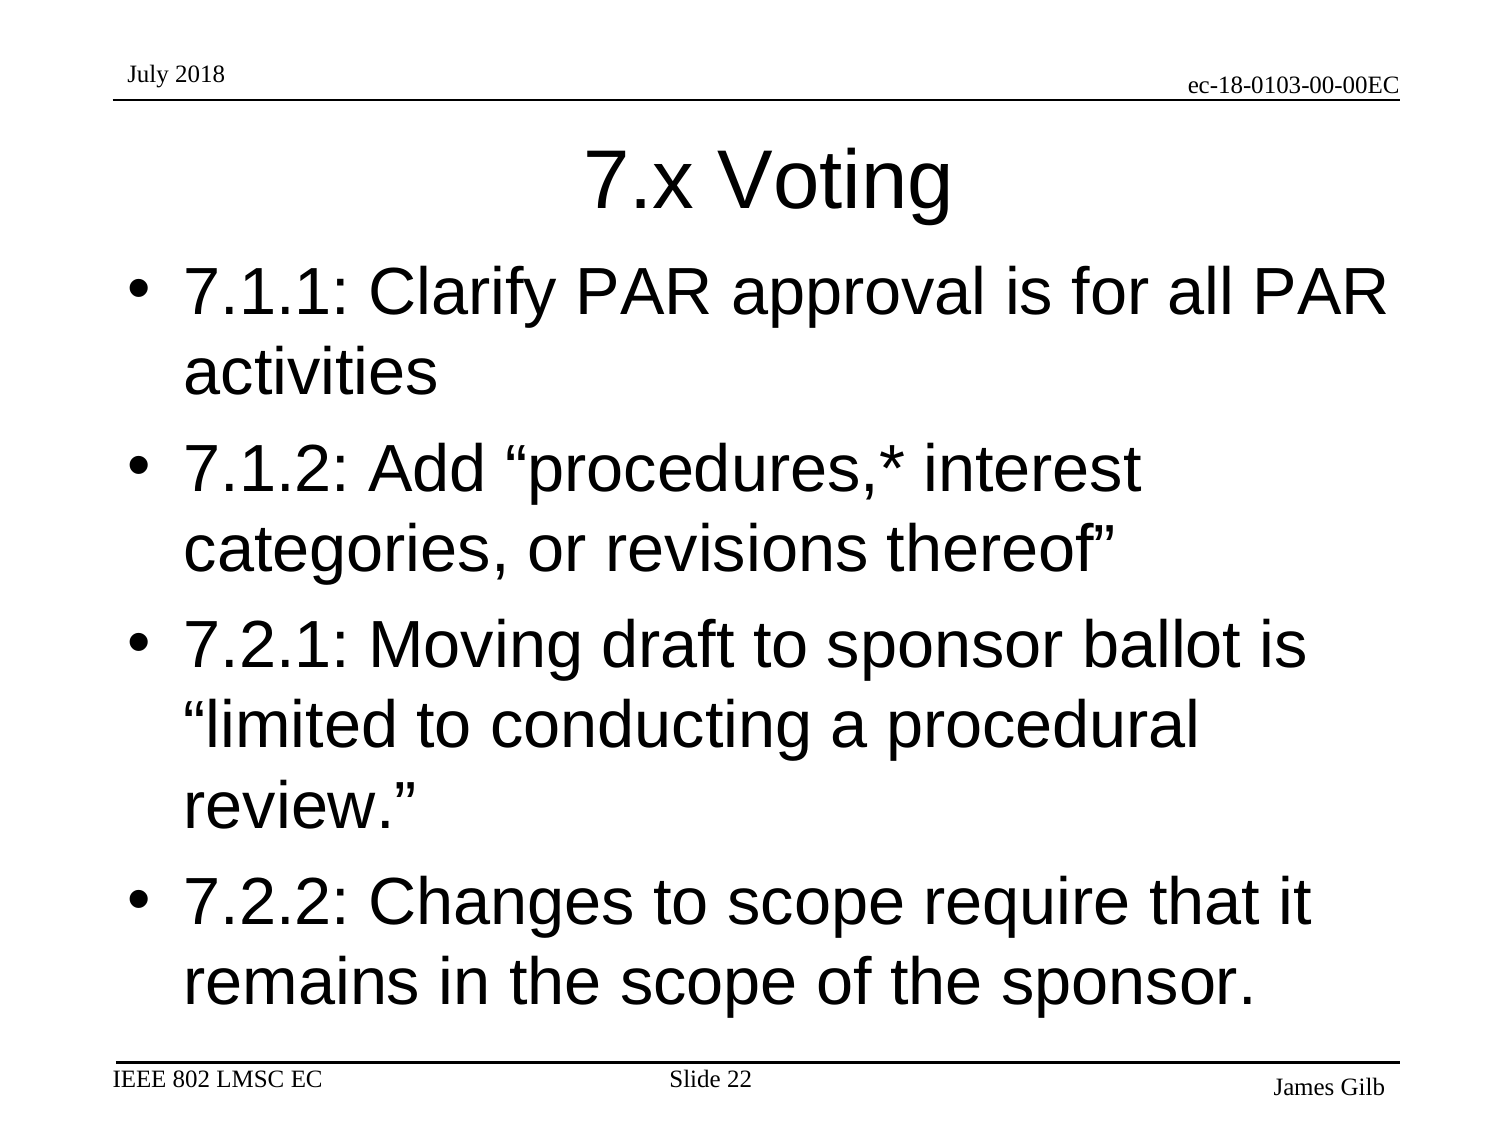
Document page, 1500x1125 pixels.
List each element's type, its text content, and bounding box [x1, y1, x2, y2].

list 7.1.1: Clarify PAR approval is for all PAR activities 7.1.2: Add “procedures,* interest categories, or revisions thereof” 7.2.1: Moving draft to sponsor ballot is “limited to conducting a procedural review.” 7.2.2: Changes to scope require that it remains in the scope of the sponsor. [112, 239, 1426, 1051]
title 7.x Voting [112, 112, 1426, 238]
